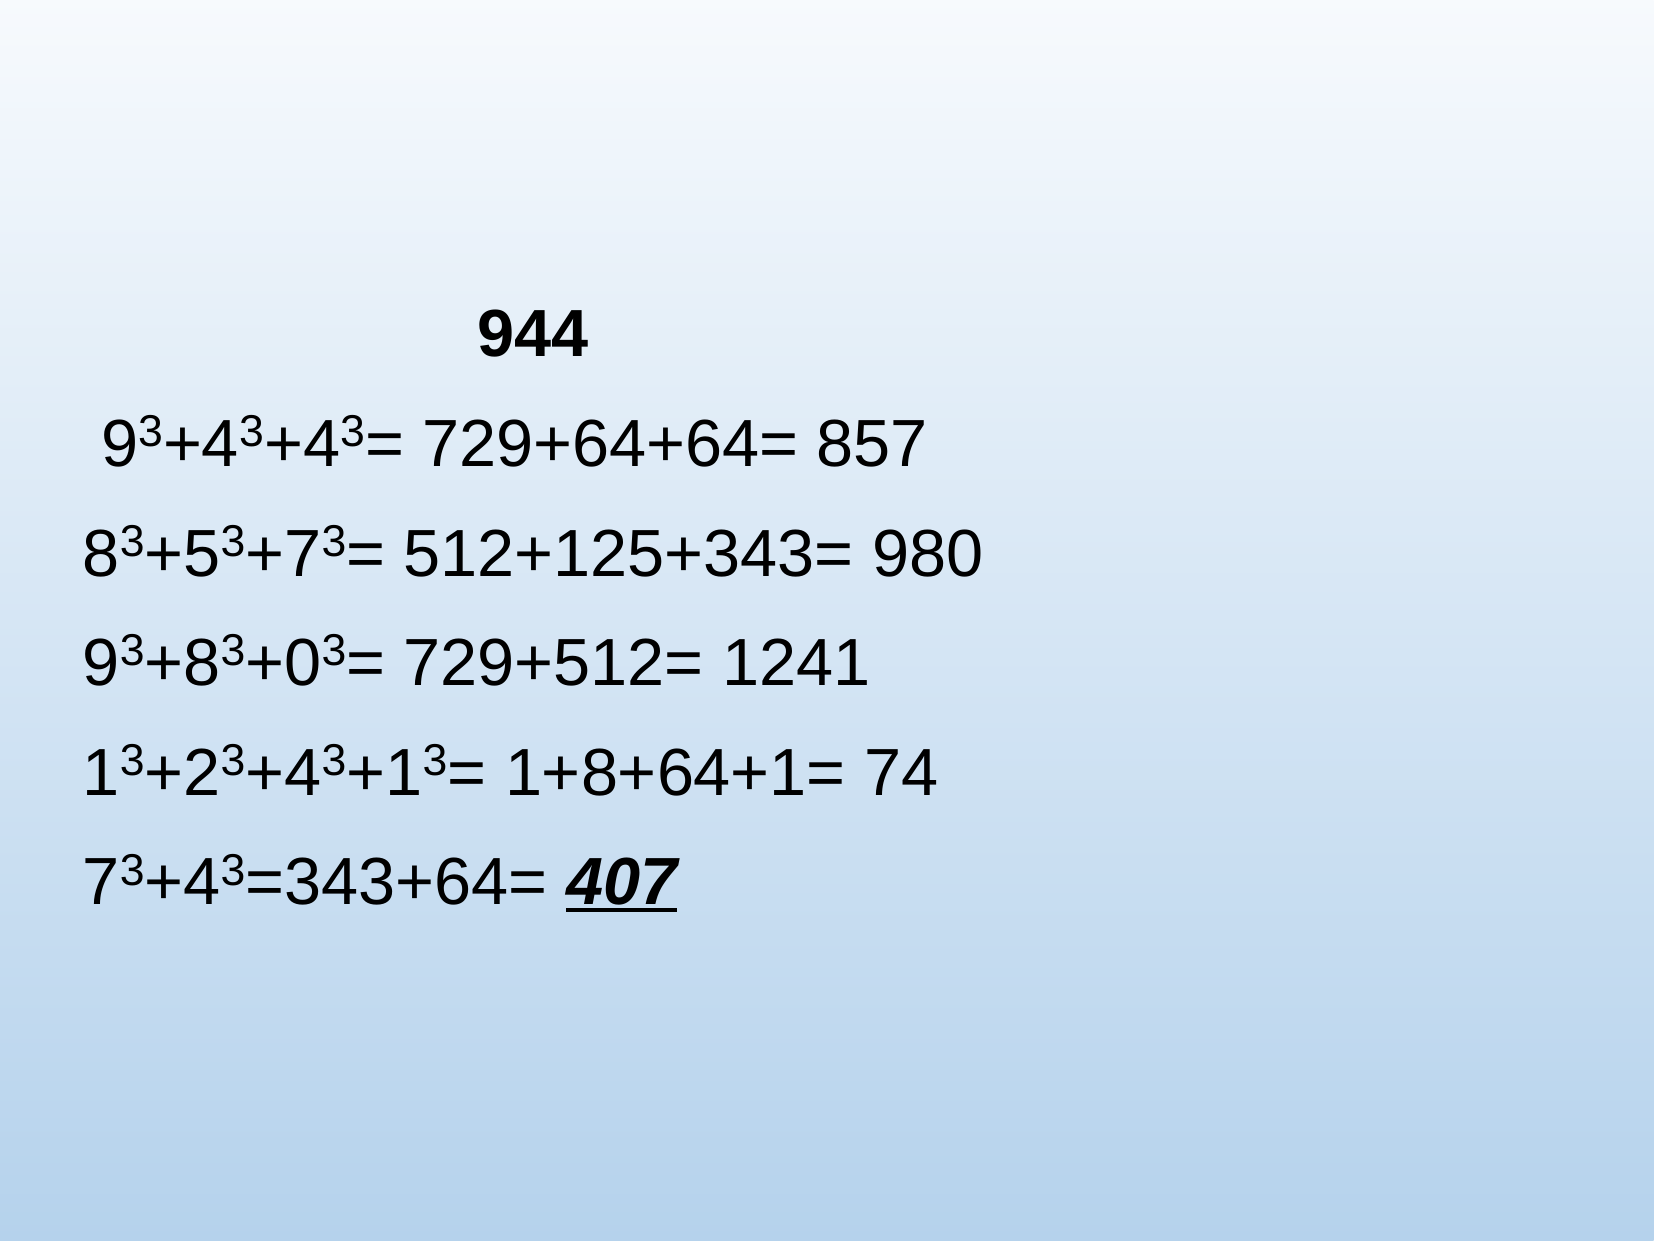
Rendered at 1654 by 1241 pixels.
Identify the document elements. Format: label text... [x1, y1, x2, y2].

list 944 93+43+43= 729+64+64= 857 83+53+73= 512+125+343= 980 93+83+03= 729+512= 1241 13+23+43+13= 1+8+64+1= 74 73+43=343+64= 407 [82, 290, 1571, 1109]
